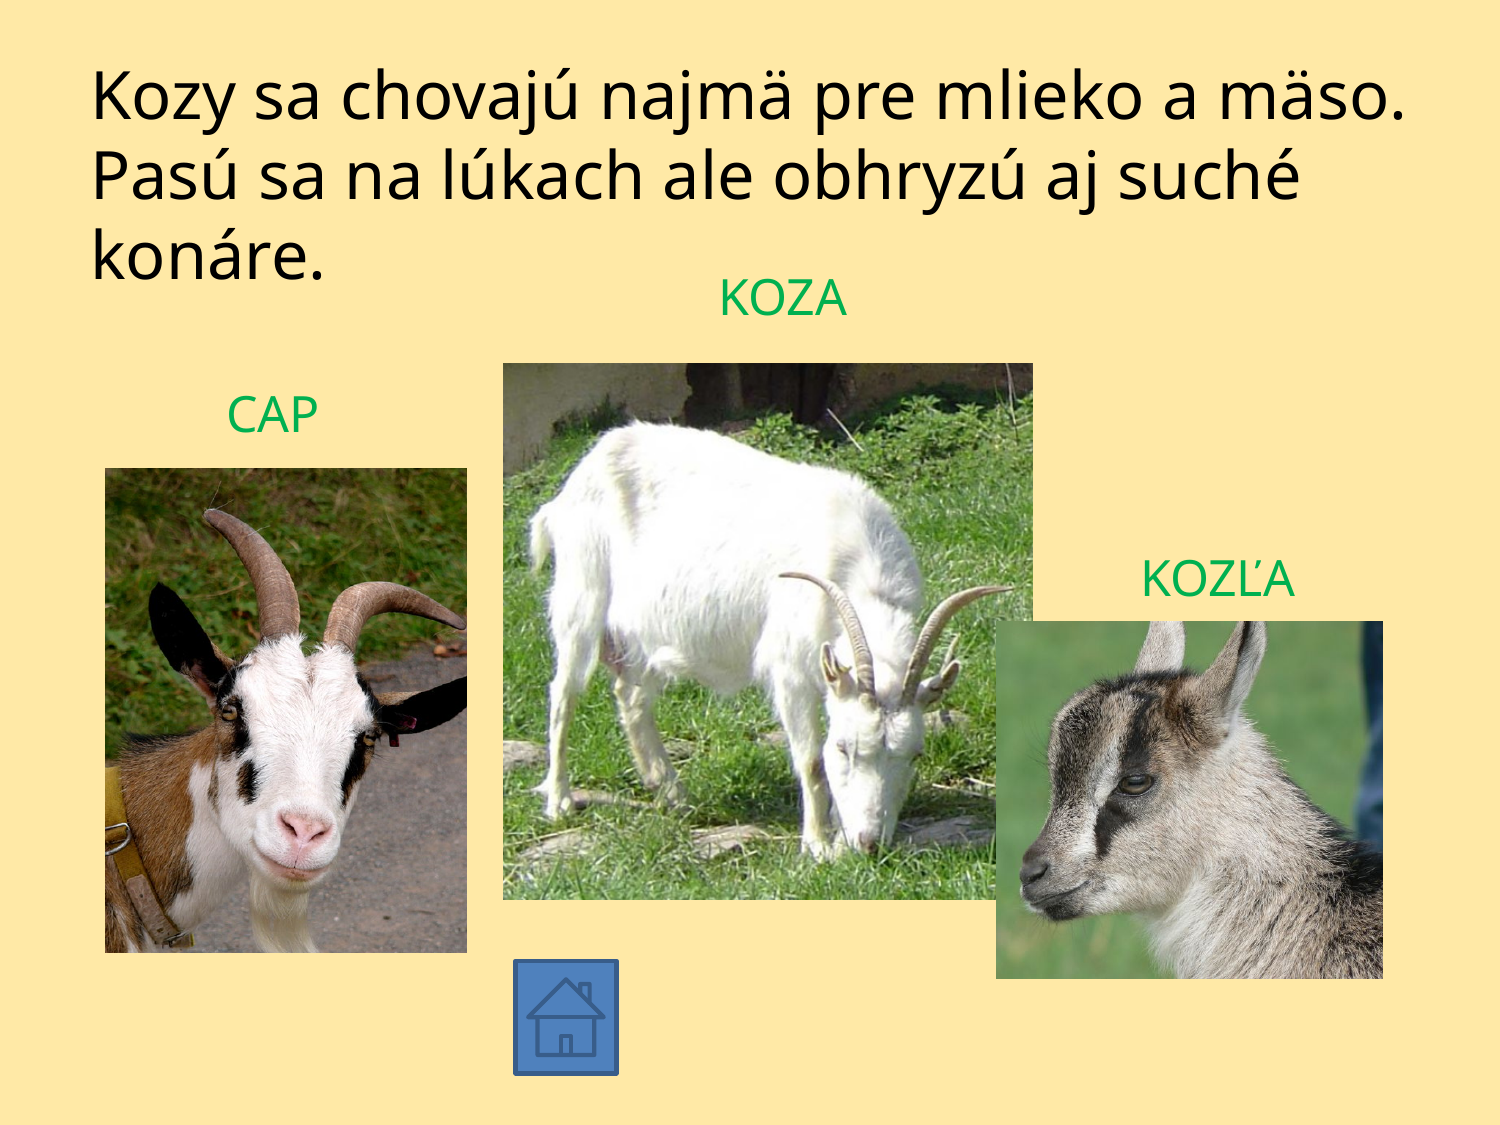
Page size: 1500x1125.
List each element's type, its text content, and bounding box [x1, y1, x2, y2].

text_box KOZA [703, 257, 877, 334]
text_box KOZĽA [1125, 539, 1327, 615]
text_box [515, 960, 617, 1074]
picture [105, 468, 467, 953]
title Kozy sa chovajú najmä pre mlieko a mäso. Pasú sa na lúkach ale obhryzú aj suché konáre. [75, 45, 1426, 233]
text_box CAP [210, 375, 335, 451]
picture [503, 363, 1383, 979]
